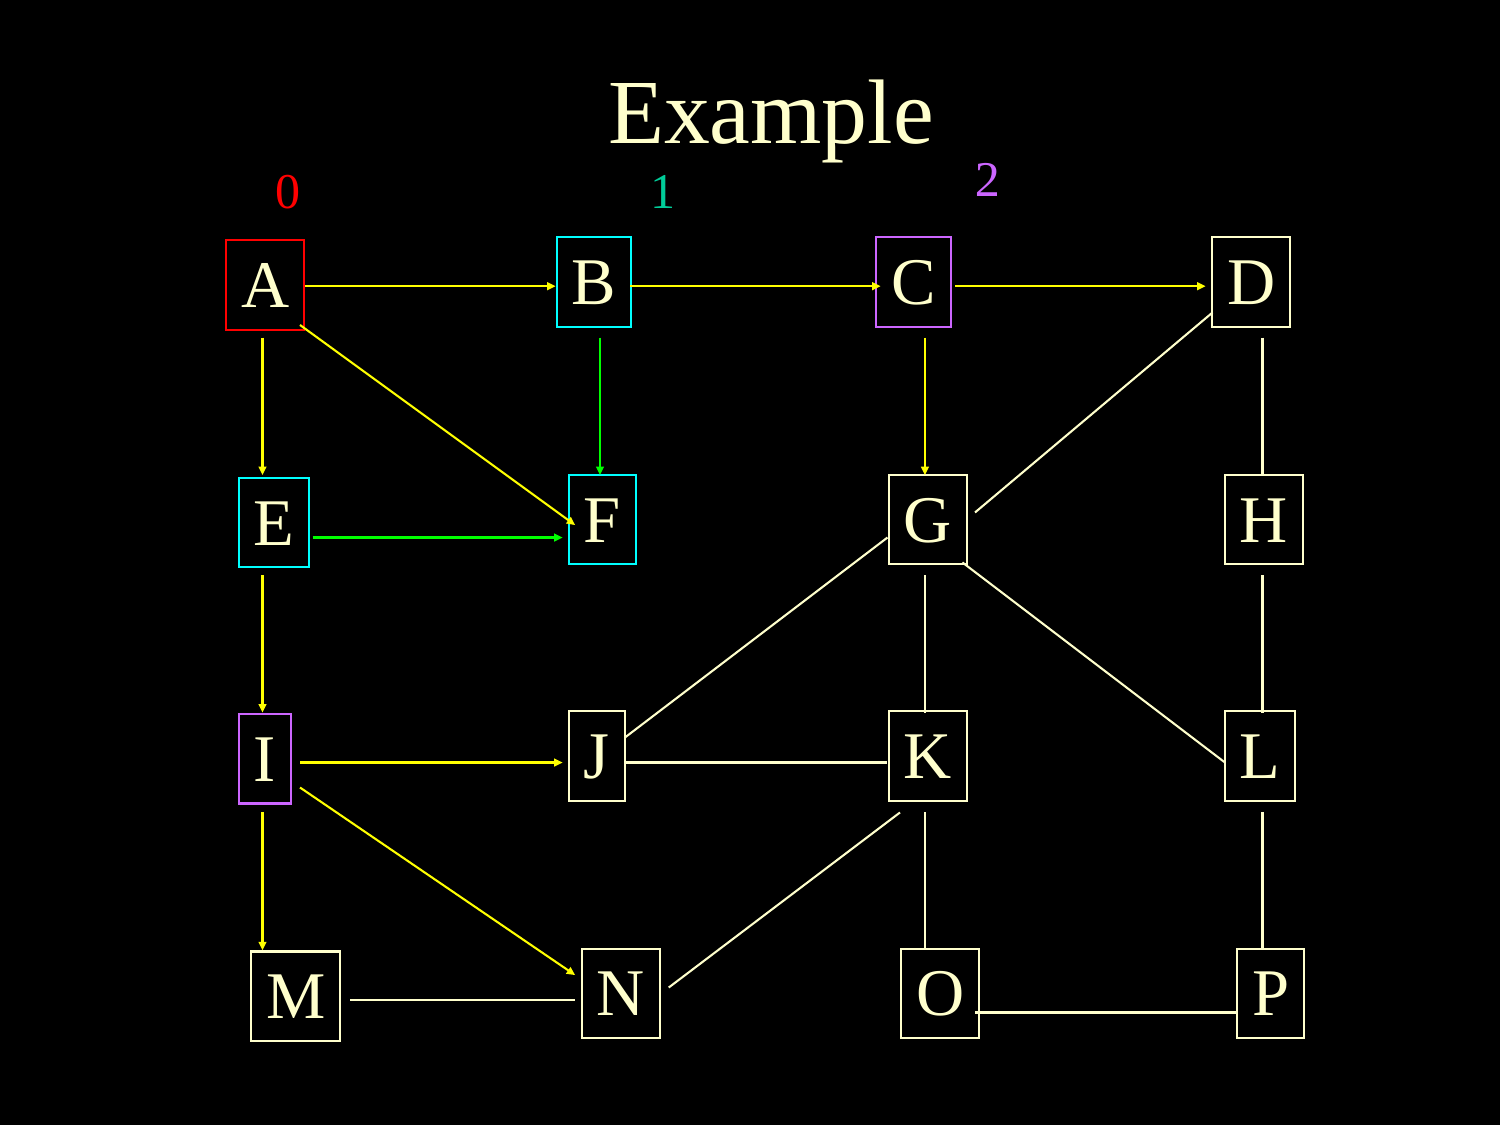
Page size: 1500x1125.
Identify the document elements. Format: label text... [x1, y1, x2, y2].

text_box B [556, 237, 632, 327]
text_box 0 [260, 156, 315, 228]
text_box 1 [635, 156, 690, 228]
text_box P [1237, 948, 1305, 1039]
text_box 2 [960, 144, 1015, 215]
text_box J [569, 711, 625, 801]
text_box M [251, 951, 341, 1042]
text_box O [901, 948, 980, 1039]
text_box E [238, 477, 310, 568]
text_box K [888, 711, 967, 801]
text_box H [1224, 474, 1303, 565]
text_box A [226, 240, 305, 330]
text_box F [569, 474, 636, 565]
title Example [42, 37, 1500, 188]
text_box G [888, 474, 967, 565]
text_box N [581, 948, 660, 1039]
text_box D [1212, 237, 1291, 327]
text_box L [1224, 711, 1296, 801]
text_box C [876, 237, 951, 327]
text_box I [238, 713, 291, 804]
